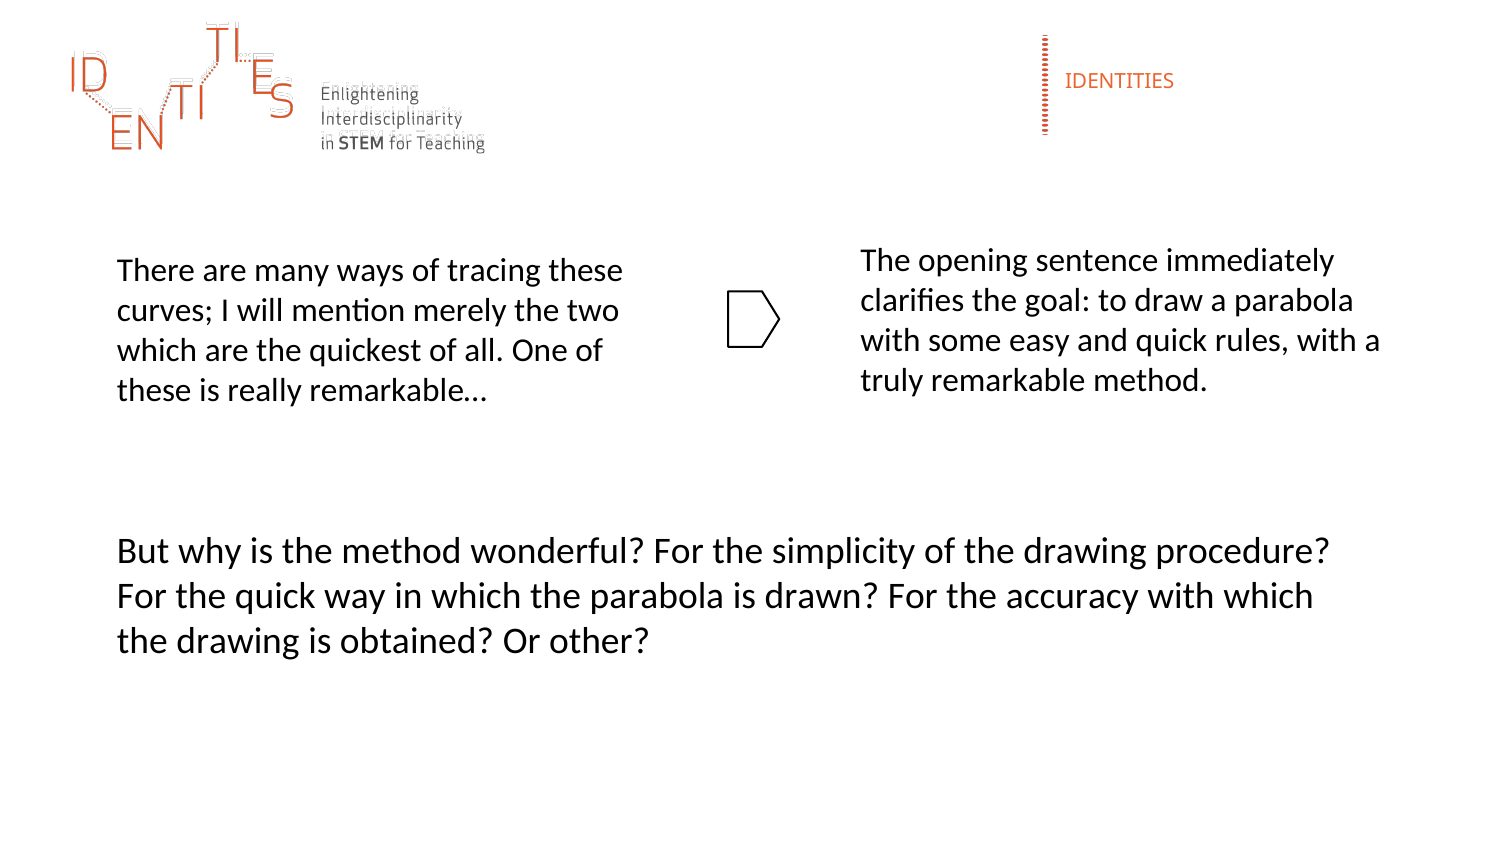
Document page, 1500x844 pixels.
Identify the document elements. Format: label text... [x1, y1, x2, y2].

picture [1042, 35, 1051, 135]
picture [71, 18, 485, 157]
text_box [728, 291, 780, 347]
text_box But why is the method wonderful? For the simplicity of the drawing procedure? For the quick way in which the parabola is drawn? For the accuracy with which the drawing is obtained? Or other? [101, 518, 1349, 671]
text_box There are many ways of tracing these curves; I will mention merely the two which are the quickest of all. One of these is really remarkable… [101, 240, 697, 418]
text_box The opening sentence immediately clarifies the goal: to draw a parabola with some easy and quick rules, with a truly remarkable method. [845, 230, 1399, 408]
text_box IDENTITIES [1050, 60, 1472, 121]
